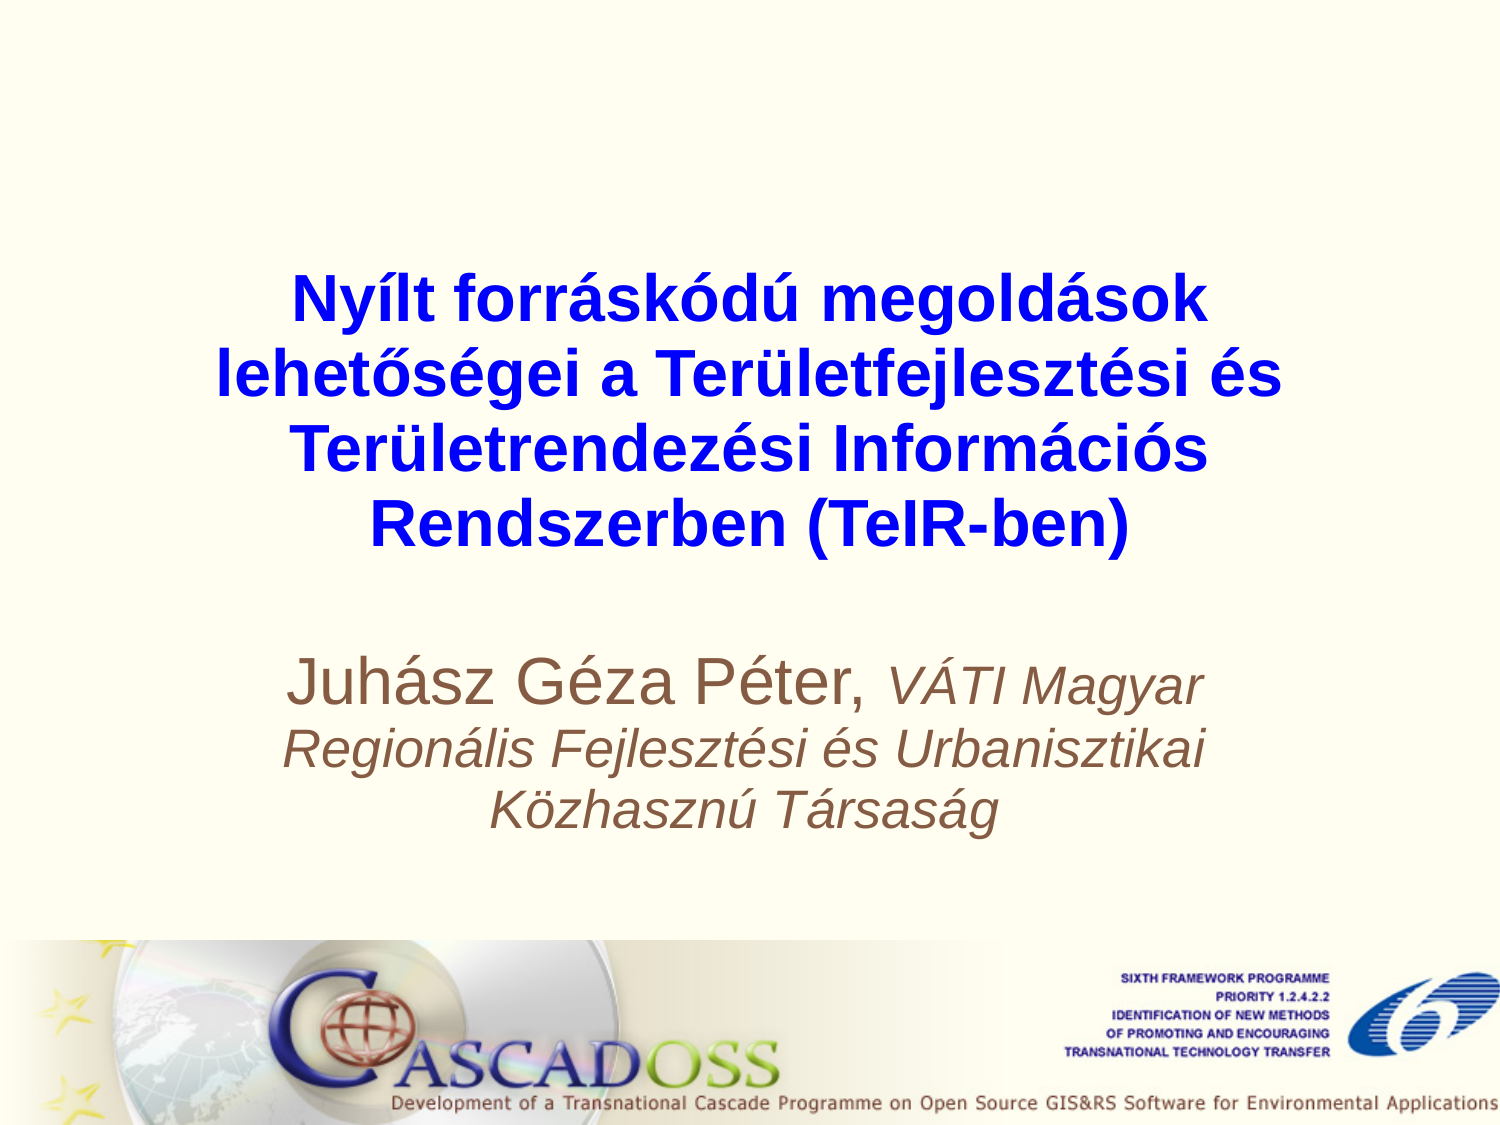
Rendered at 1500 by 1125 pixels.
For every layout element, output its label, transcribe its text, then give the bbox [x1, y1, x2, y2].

subtitle Juhász Géza Péter, VÁTI Magyar Regionális Fejlesztési és Urbanisztikai Közhasznú Társaság [219, 598, 1270, 886]
picture [0, 940, 1500, 1125]
title Nyílt forráskódú megoldások lehetőségei a Területfejlesztési és Területrendezési Információs Rendszerben (TeIR-ben) [112, 238, 1388, 583]
